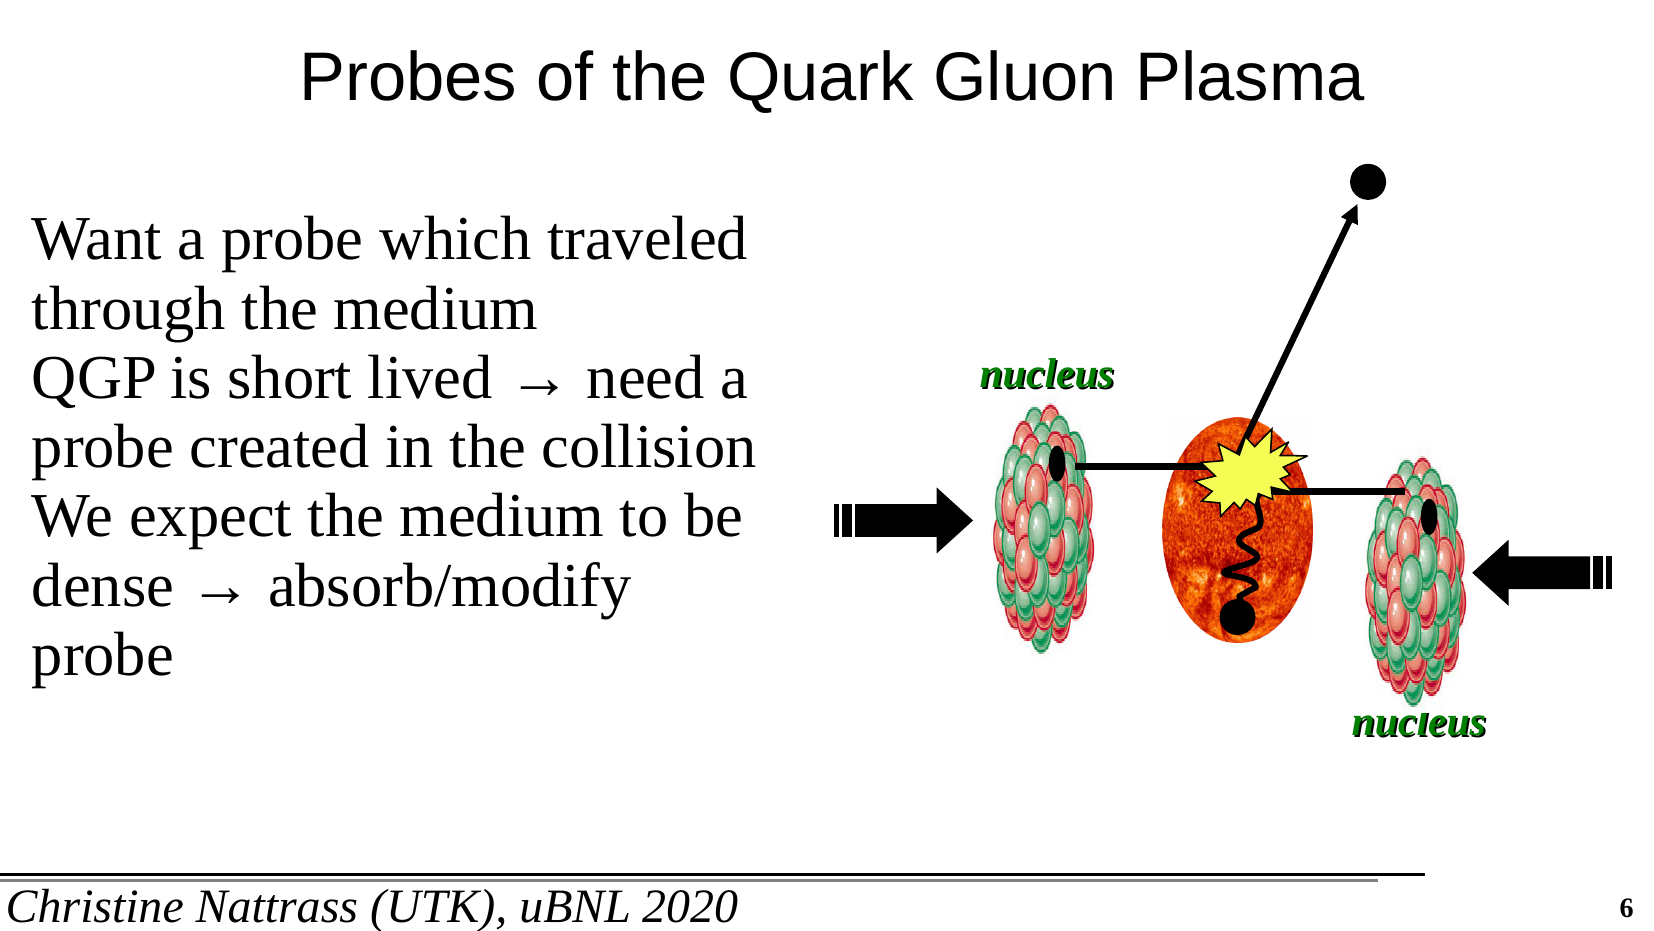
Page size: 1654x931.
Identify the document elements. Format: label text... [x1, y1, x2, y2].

picture [991, 405, 1097, 660]
text_box nucleus [964, 342, 1130, 405]
picture [1162, 470, 1313, 643]
text_box [1421, 499, 1437, 535]
title Probes of the Quark Gluon Plasma [88, 7, 1577, 147]
text_box [1049, 446, 1065, 481]
text_box [855, 489, 972, 552]
text_box [843, 505, 851, 536]
text_box [1194, 429, 1308, 517]
text_box [1594, 557, 1602, 588]
picture [1162, 417, 1252, 463]
text_box Want a probe which traveled through the medium QGP is short lived → need a probe created in the collision We expect the medium to be dense → absorb/modify probe [17, 196, 776, 697]
picture [1249, 417, 1313, 488]
text_box nucleus [1336, 690, 1502, 753]
text_box [834, 505, 839, 536]
text_box [1220, 599, 1255, 635]
text_box [1607, 557, 1611, 588]
text_box [1350, 164, 1386, 200]
picture [1363, 442, 1469, 713]
text_box [1473, 541, 1590, 605]
